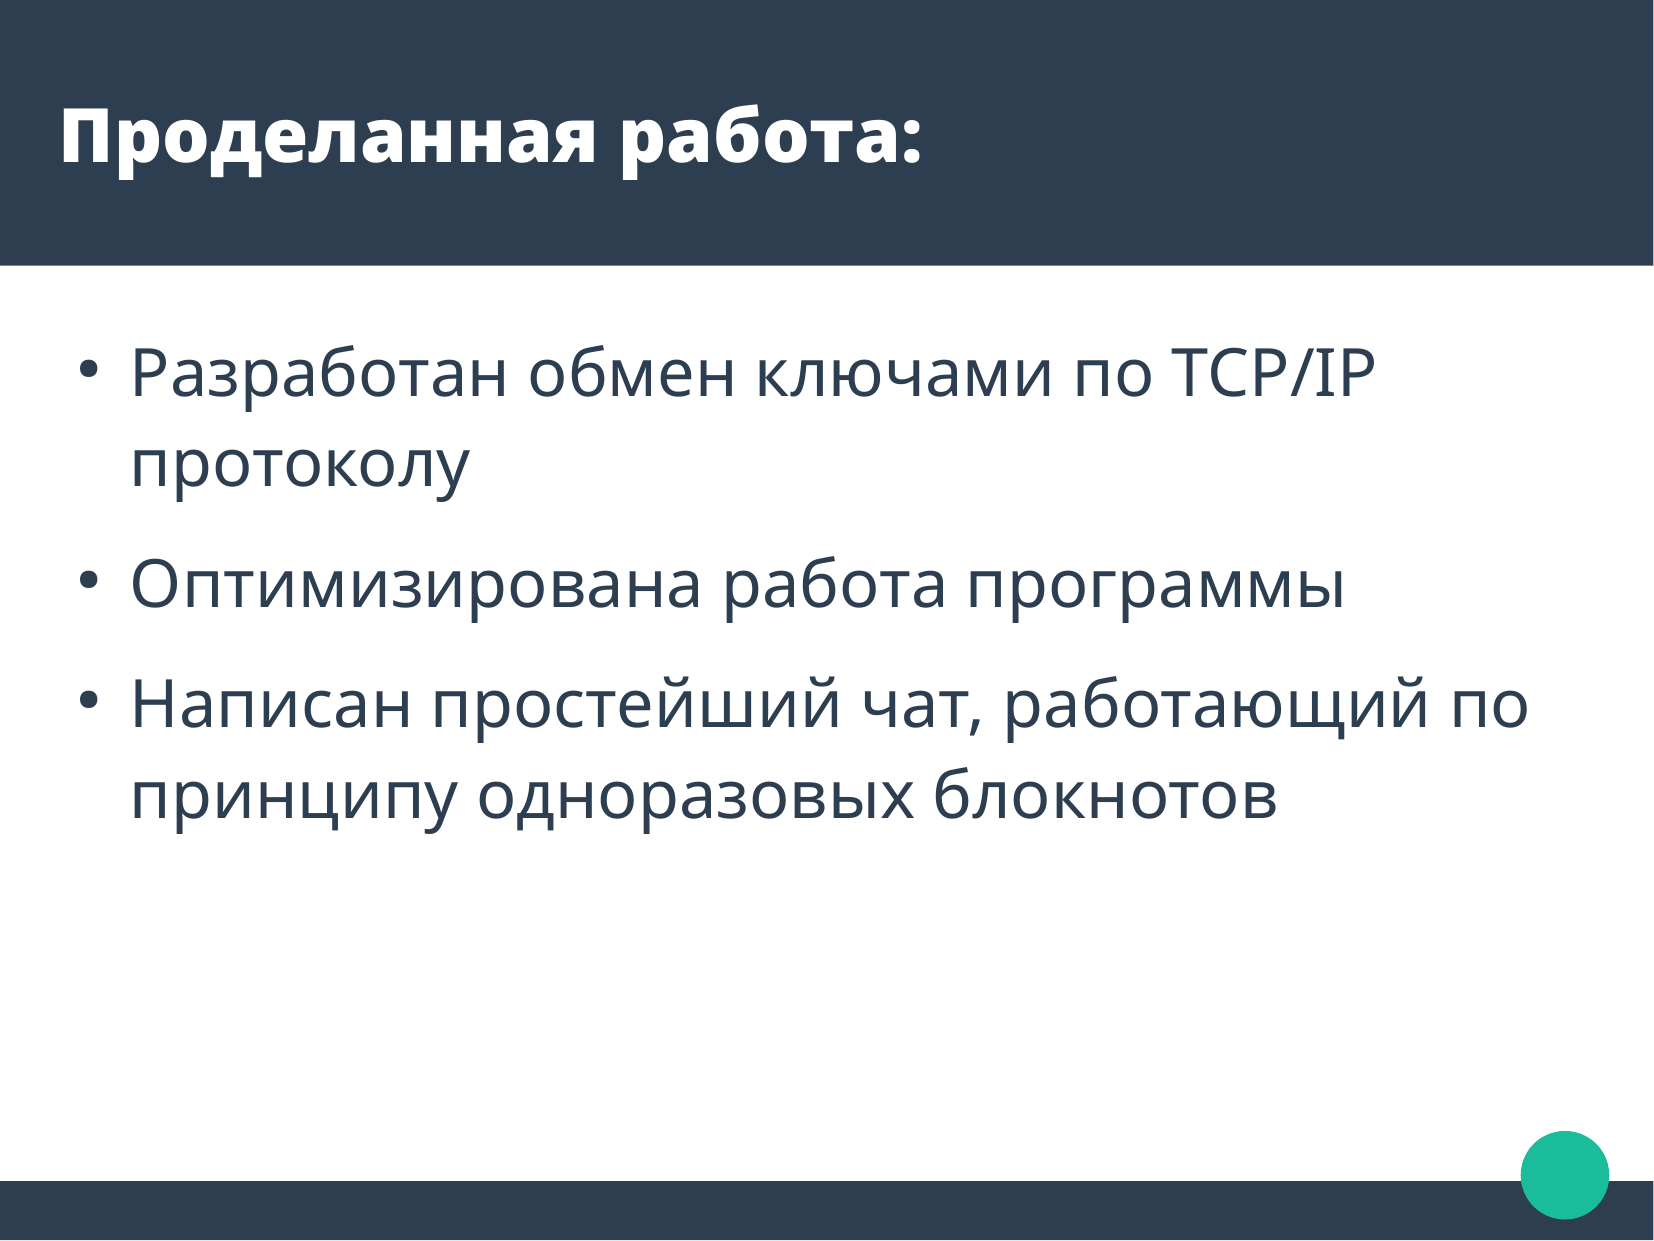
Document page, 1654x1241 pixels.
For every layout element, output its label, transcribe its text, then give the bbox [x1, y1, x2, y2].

title Проделанная работа: [59, 59, 1595, 207]
list Разработан обмен ключами по TCP/IP протоколу Оптимизирована работа программы Написан простейший чат, работающий по принципу одноразовых блокнотов [59, 324, 1565, 1093]
